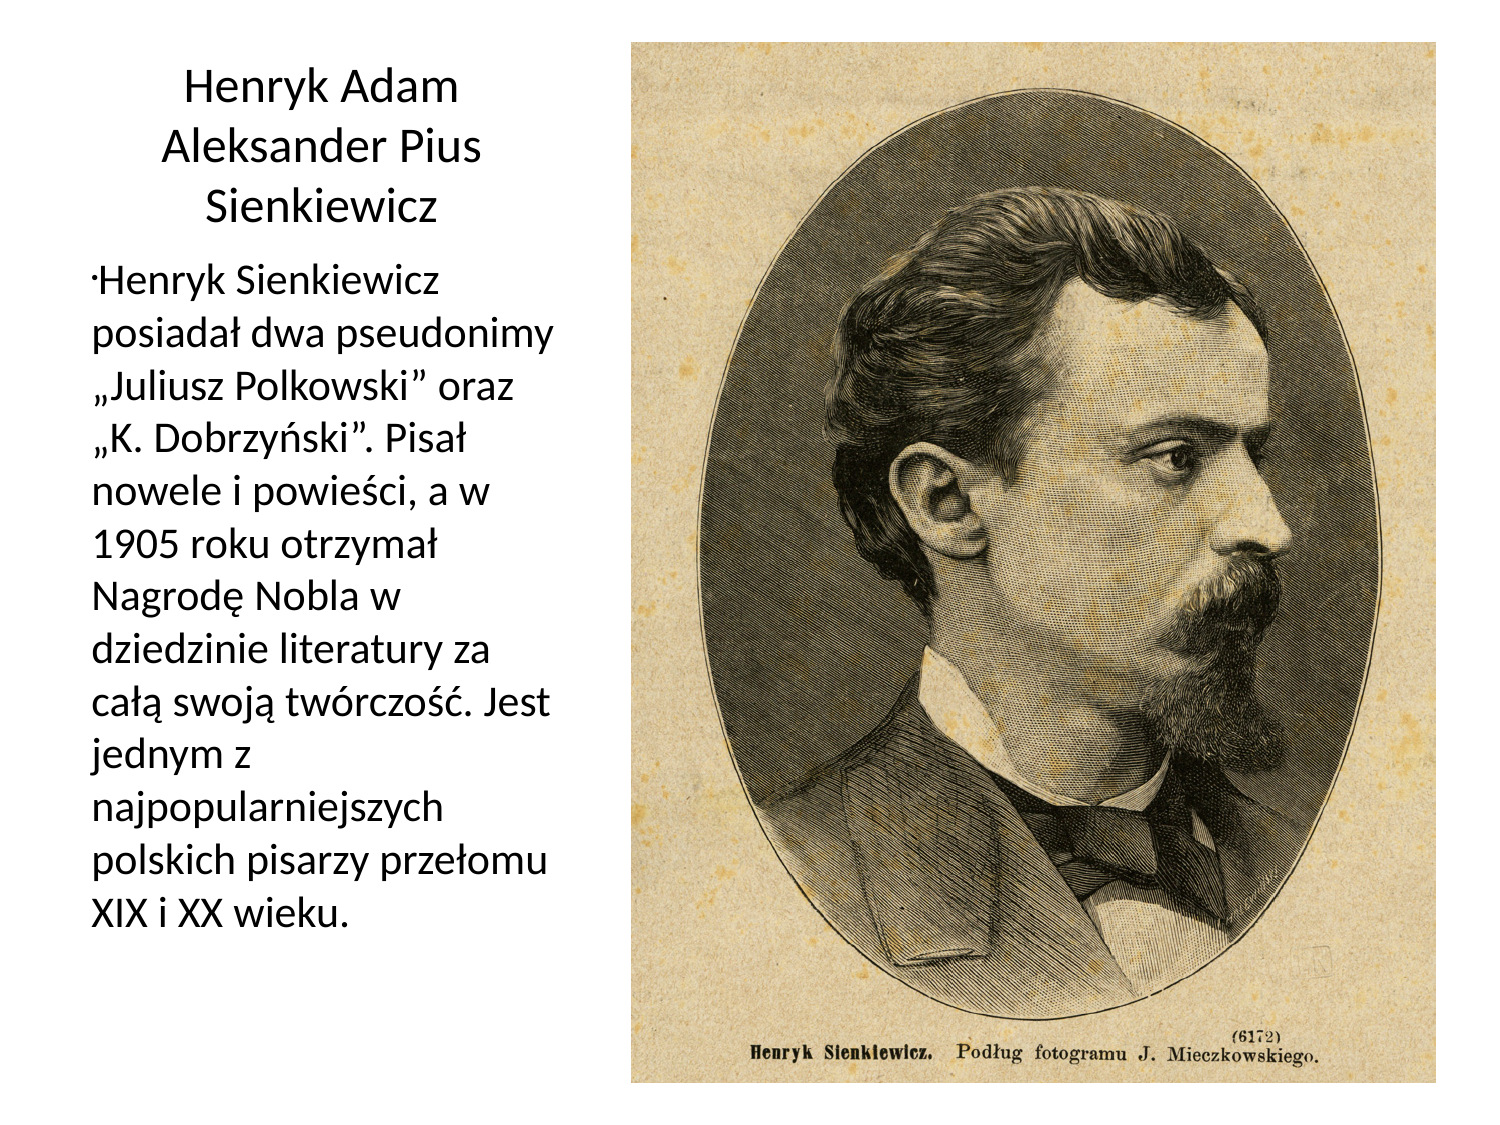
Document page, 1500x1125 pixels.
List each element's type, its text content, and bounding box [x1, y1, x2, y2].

picture [631, 42, 1436, 1083]
list Henryk Sienkiewicz posiadał dwa pseudonimy „Juliusz Polkowski” oraz „K. Dobrzyński”. Pisał nowele i powieści, a w 1905 roku otrzymał Nagrodę Nobla w dziedzinie literatury za całą swoją twórczość. Jest jednym z najpopularniejszych polskich pisarzy przełomu XIX i XX wieku. [76, 243, 571, 1032]
title Henryk Adam Aleksander Pius Sienkiewicz [75, 44, 569, 236]
